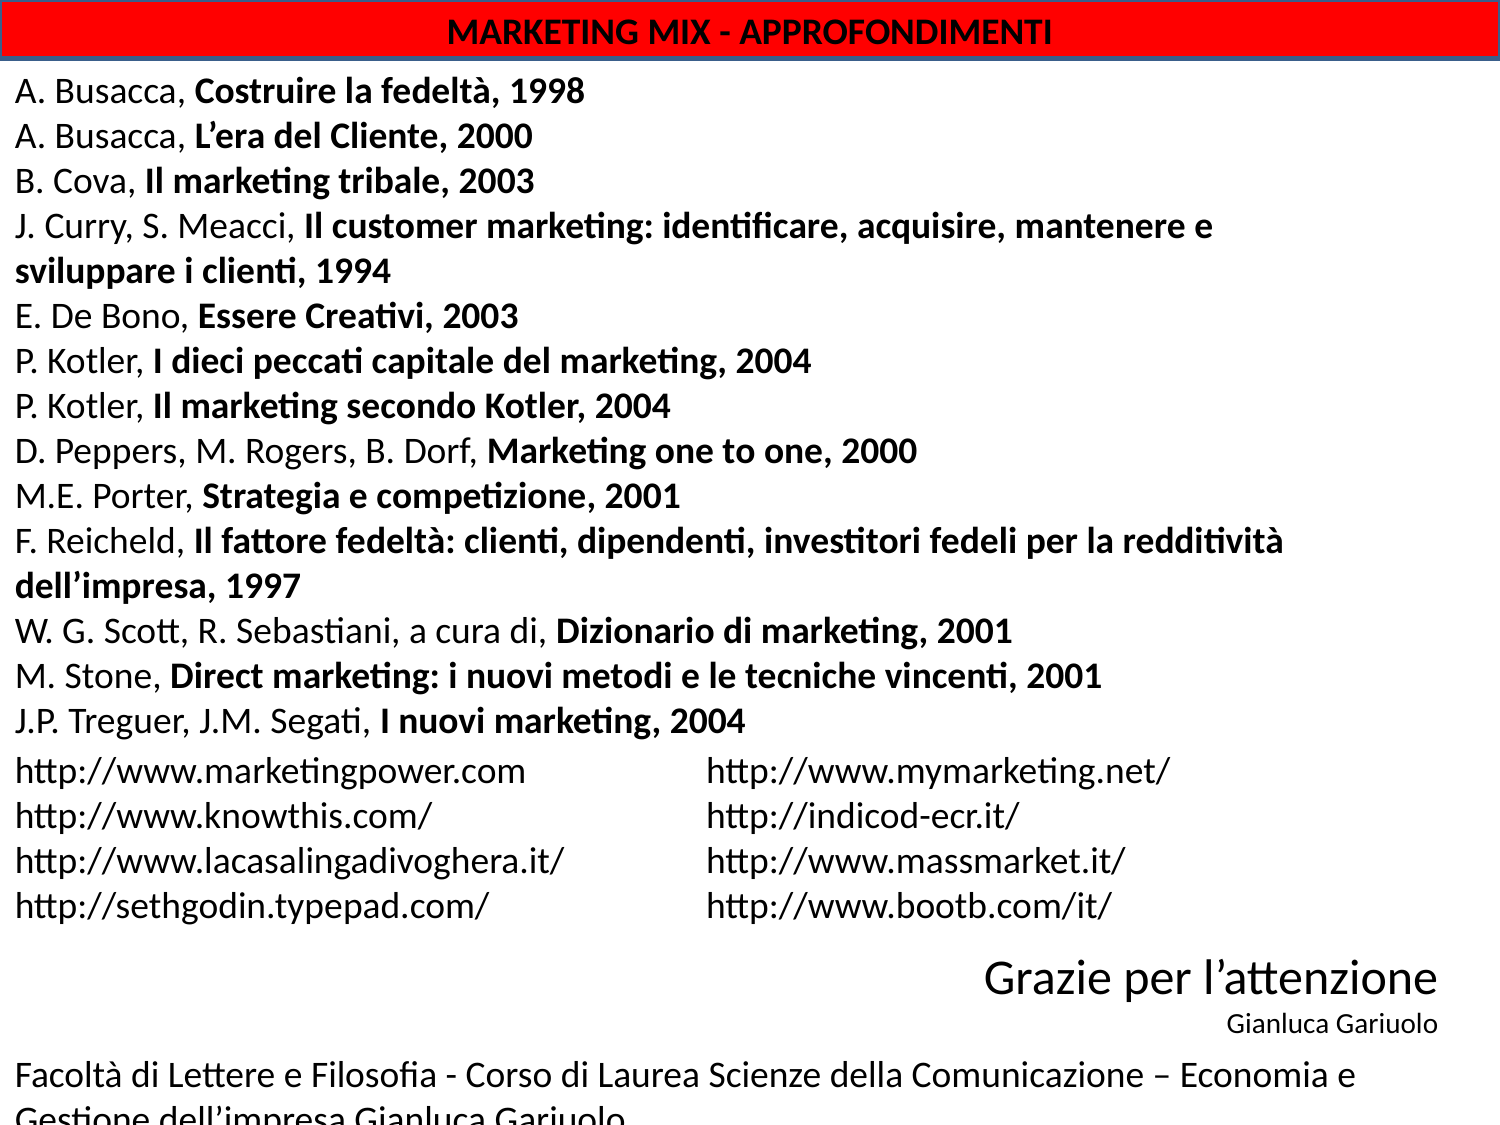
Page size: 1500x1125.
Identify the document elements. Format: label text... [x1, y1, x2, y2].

footer Facoltà di Lettere e Filosofia - Corso di Laurea Scienze della Comunicazione – Economia e Gestione dell’impresa Gianluca Gariuolo [0, 1042, 1442, 1103]
text_box http://www.mymarketing.net/ http://indicod-ecr.it/ http://www.massmarket.it/ http://www.bootb.com/it/ [691, 738, 1360, 934]
text_box MARKETING MIX - APPROFONDIMENTI [0, 0, 1500, 58]
text_box http://www.marketingpower.com http://www.knowthis.com/ http://www.lacasalingadivoghera.it/ http://sethgodin.typepad.com/ [0, 749, 610, 979]
text_box Grazie per l’attenzione Gianluca Gariuolo [890, 937, 1454, 1048]
text_box A. Busacca, Costruire la fedeltà, 1998 A. Busacca, L’era del Cliente, 2000 B. Cova, Il marketing tribale, 2003 J. Curry, S. Meacci, Il customer marketing: identificare, acquisire, mantenere e sviluppare i clienti, 1994 E. De Bono, Essere Creativi, 2003 P. Kotler, I dieci peccati capitale del marketing, 2004 P. Kotler, Il marketing secondo Kotler, 2004 D. Peppers, M. Rogers, B. Dorf, Marketing one to one, 2000 M.E. Porter, Strategia e competizione, 2001 F. Reicheld, Il fattore fedeltà: clienti, dipendenti, investitori fedeli per la redditività dell’impresa, 1997 W. G. Scott, R. Sebastiani, a cura di, Dizionario di marketing, 2001 M. Stone, Direct marketing: i nuovi metodi e le tecniche vincenti, 2001 J.P. Treguer, J.M. Segati, I nuovi marketing, 2004 [0, 58, 1500, 749]
